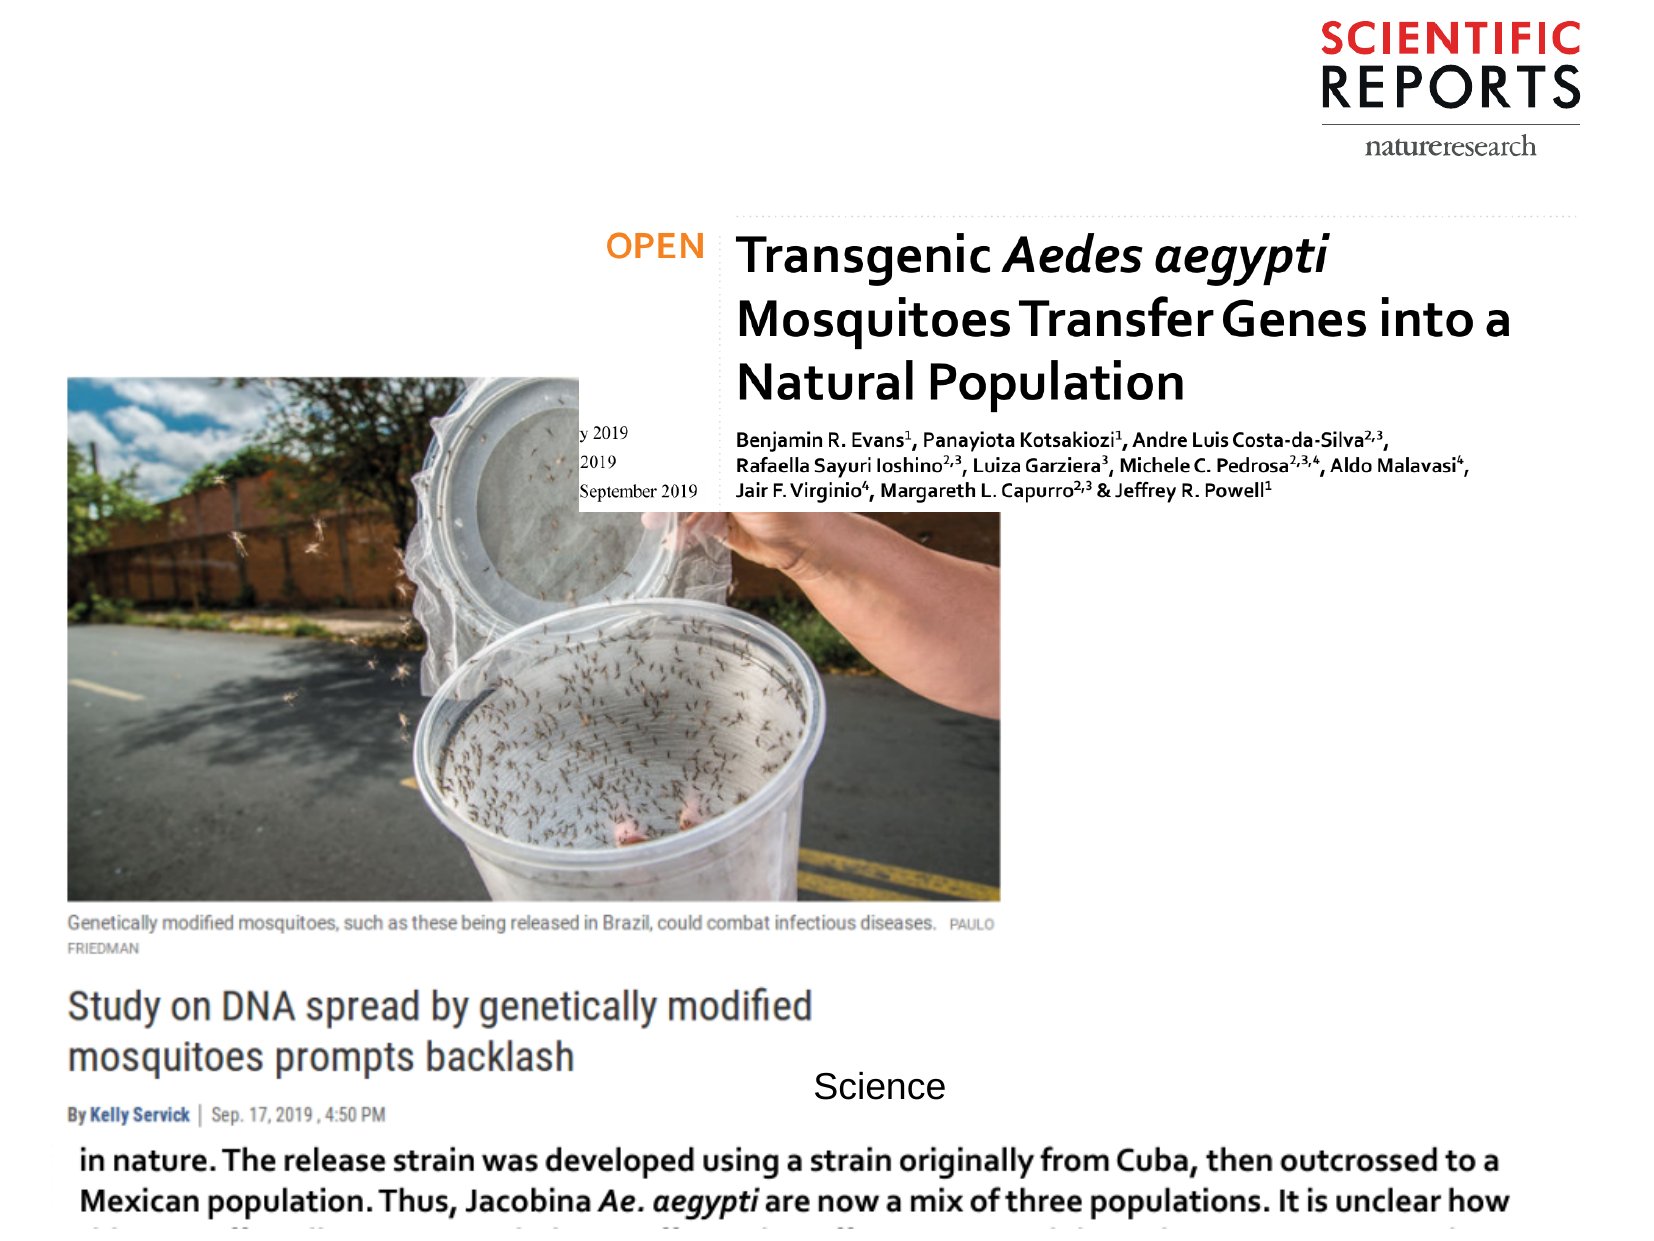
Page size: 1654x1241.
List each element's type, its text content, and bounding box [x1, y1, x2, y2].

picture [52, 0, 1615, 1229]
text_box Science [798, 1058, 962, 1115]
